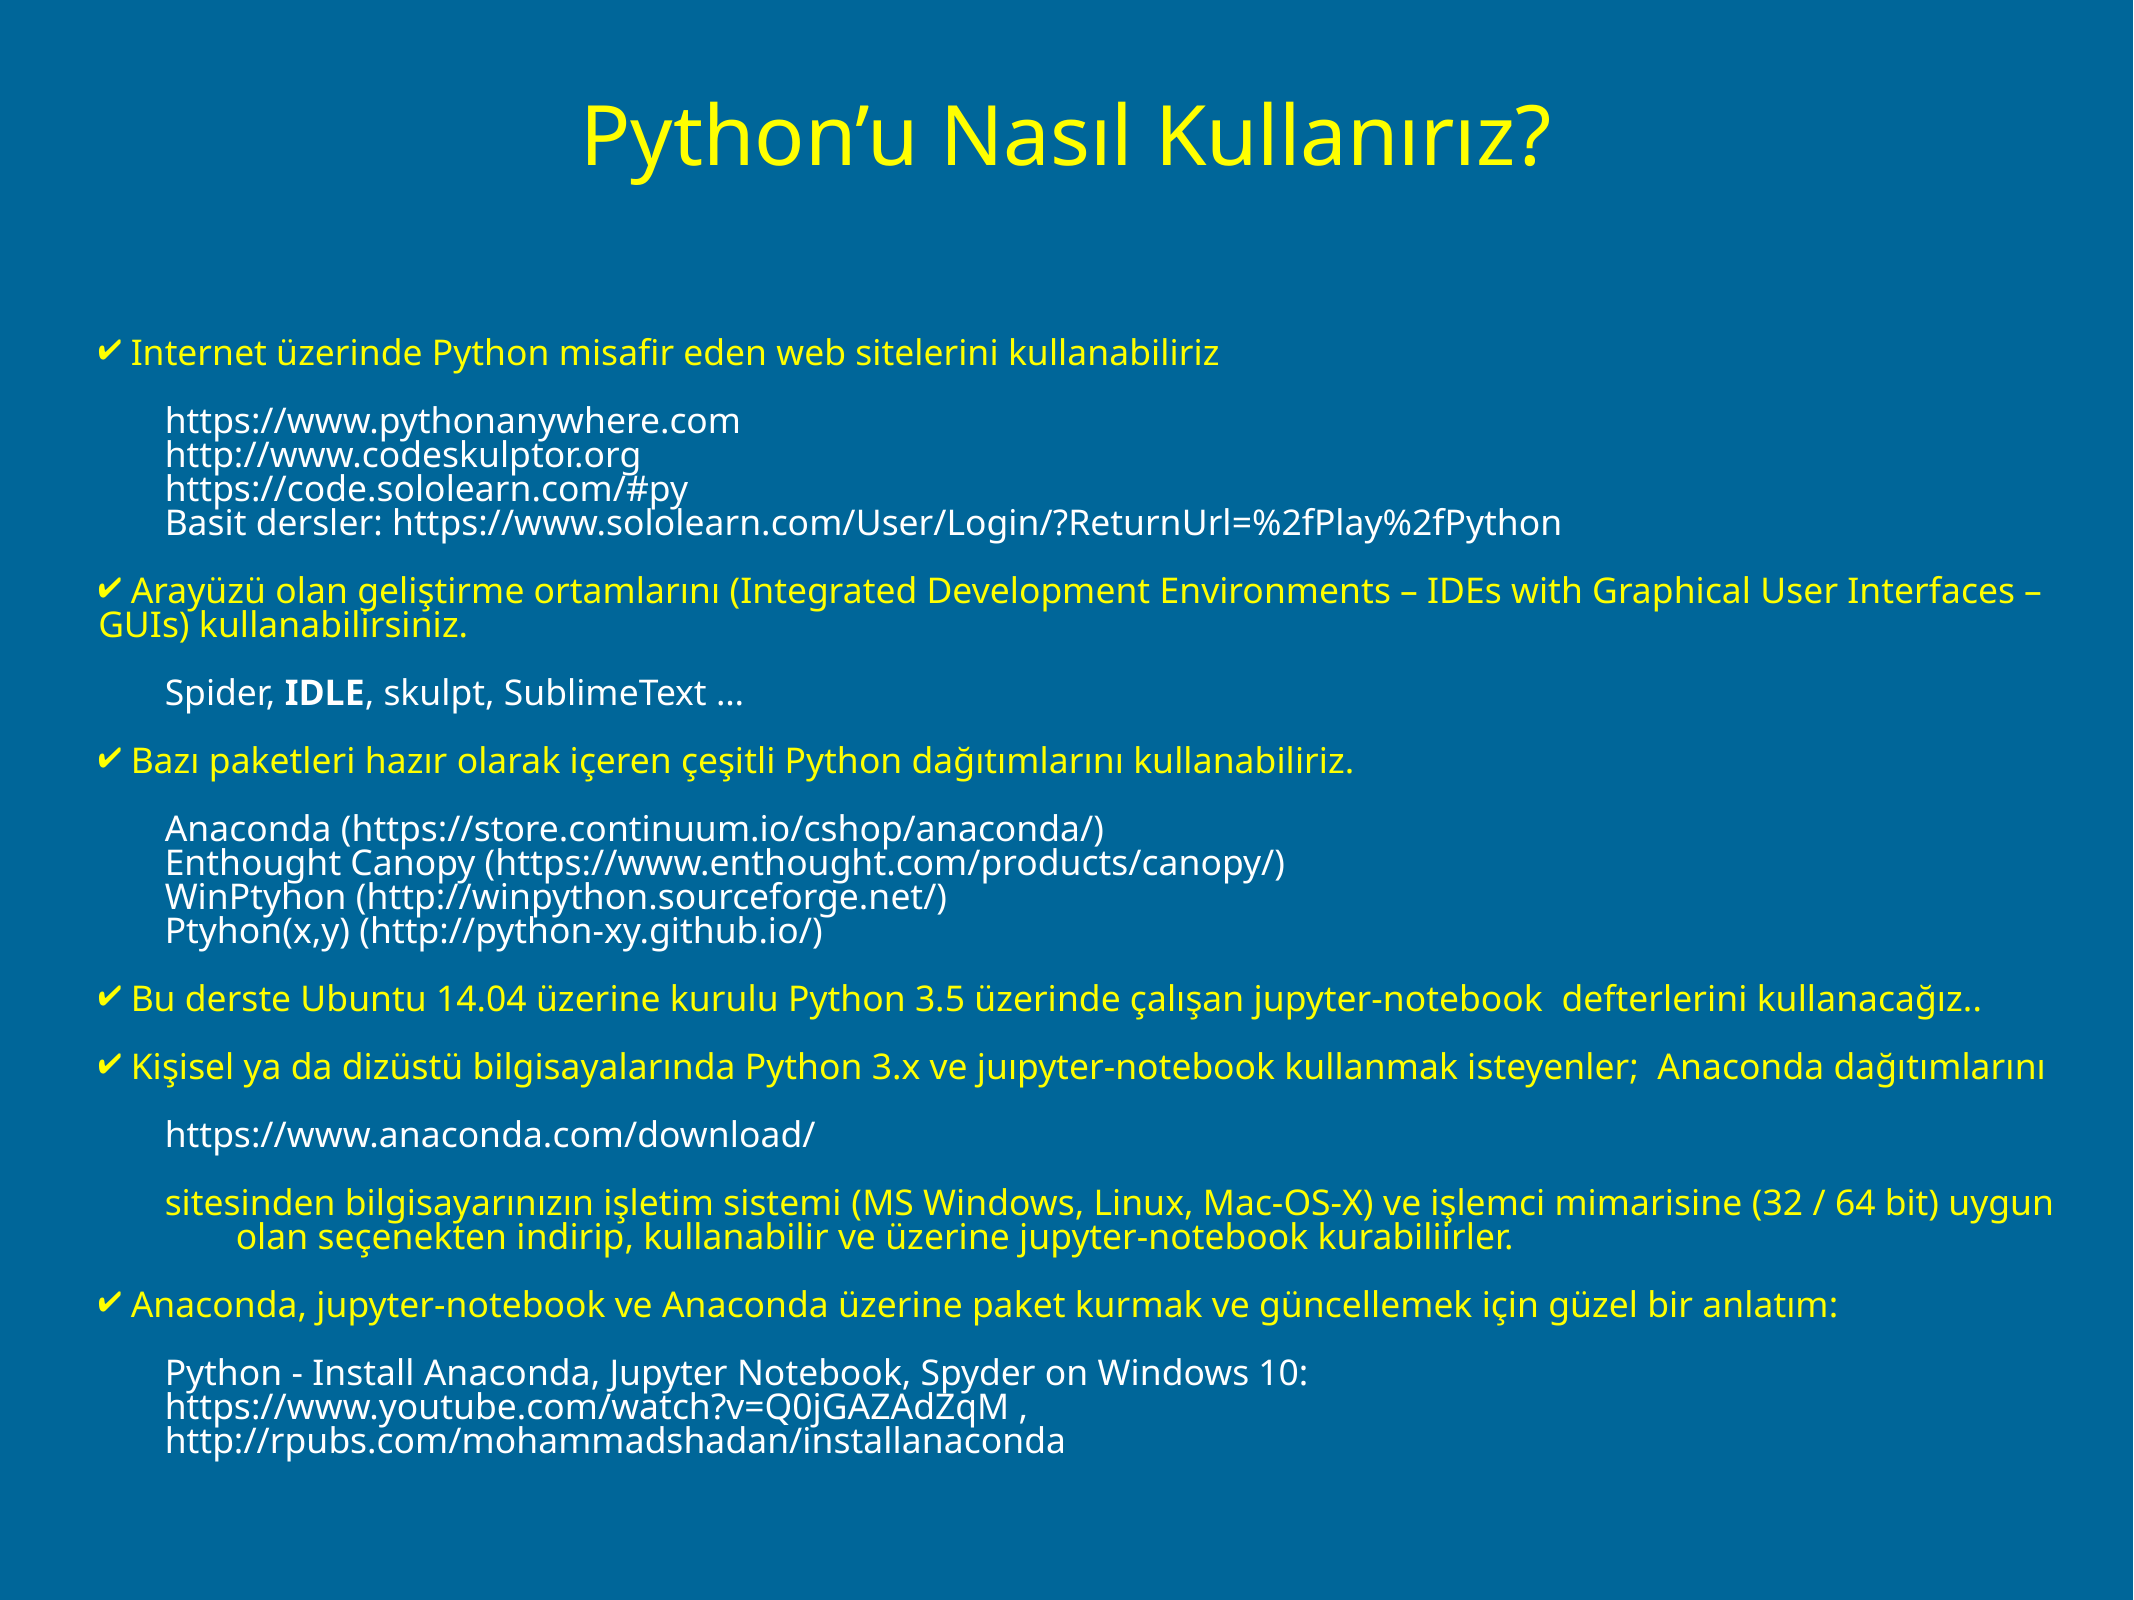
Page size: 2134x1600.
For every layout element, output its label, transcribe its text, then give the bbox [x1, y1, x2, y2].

title Python’u Nasıl Kullanırız? [208, 24, 1925, 216]
list Internet üzerinde Python misafir eden web sitelerini kullanabiliriz https://www.pythonanywhere.com http://www.codeskulptor.org https://code.sololearn.com/#py Basit dersler: https://www.sololearn.com/User/Login/?ReturnUrl=%2fPlay%2fPython Arayüzü olan geliştirme ortamlarını (Integrated Development Environments – IDEs with Graphical User Interfaces – GUIs) kullanabilirsiniz. Spider, IDLE, skulpt, SublimeText … Bazı paketleri hazır olarak içeren çeşitli Python dağıtımlarını kullanabiliriz. Anaconda (https://store.continuum.io/cshop/anaconda/) Enthought Canopy (https://www.enthought.com/products/canopy/) WinPtyhon (http://winpython.sourceforge.net/) Ptyhon(x,y) (http://python-xy.github.io/) Bu derste Ubuntu 14.04 üzerine kurulu Python 3.5 üzerinde çalışan jupyter-notebook defterlerini kullanacağız.. Kişisel ya da dizüstü bilgisayalarında Python 3.x ve juıpyter-notebook kullanmak isteyenler; Anaconda dağıtımlarını https://www.anaconda.com/download/ sitesinden bilgisayarınızın işletim sistemi (MS Windows, Linux, Mac-OS-X) ve işlemci mimarisine (32 / 64 bit) uygun olan seçenekten indirip, kullanabilir ve üzerine jupyter-notebook kurabiliirler. Anaconda, jupyter-notebook ve Anaconda üzerine paket kurmak ve güncellemek için güzel bir anlatım: Python - Install Anaconda, Jupyter Notebook, Spyder on Windows 10: https://www.youtube.com/watch?v=Q0jGAZAdZqM , http://rpubs.com/mohammadshadan/installanaconda [90, 216, 2086, 1583]
